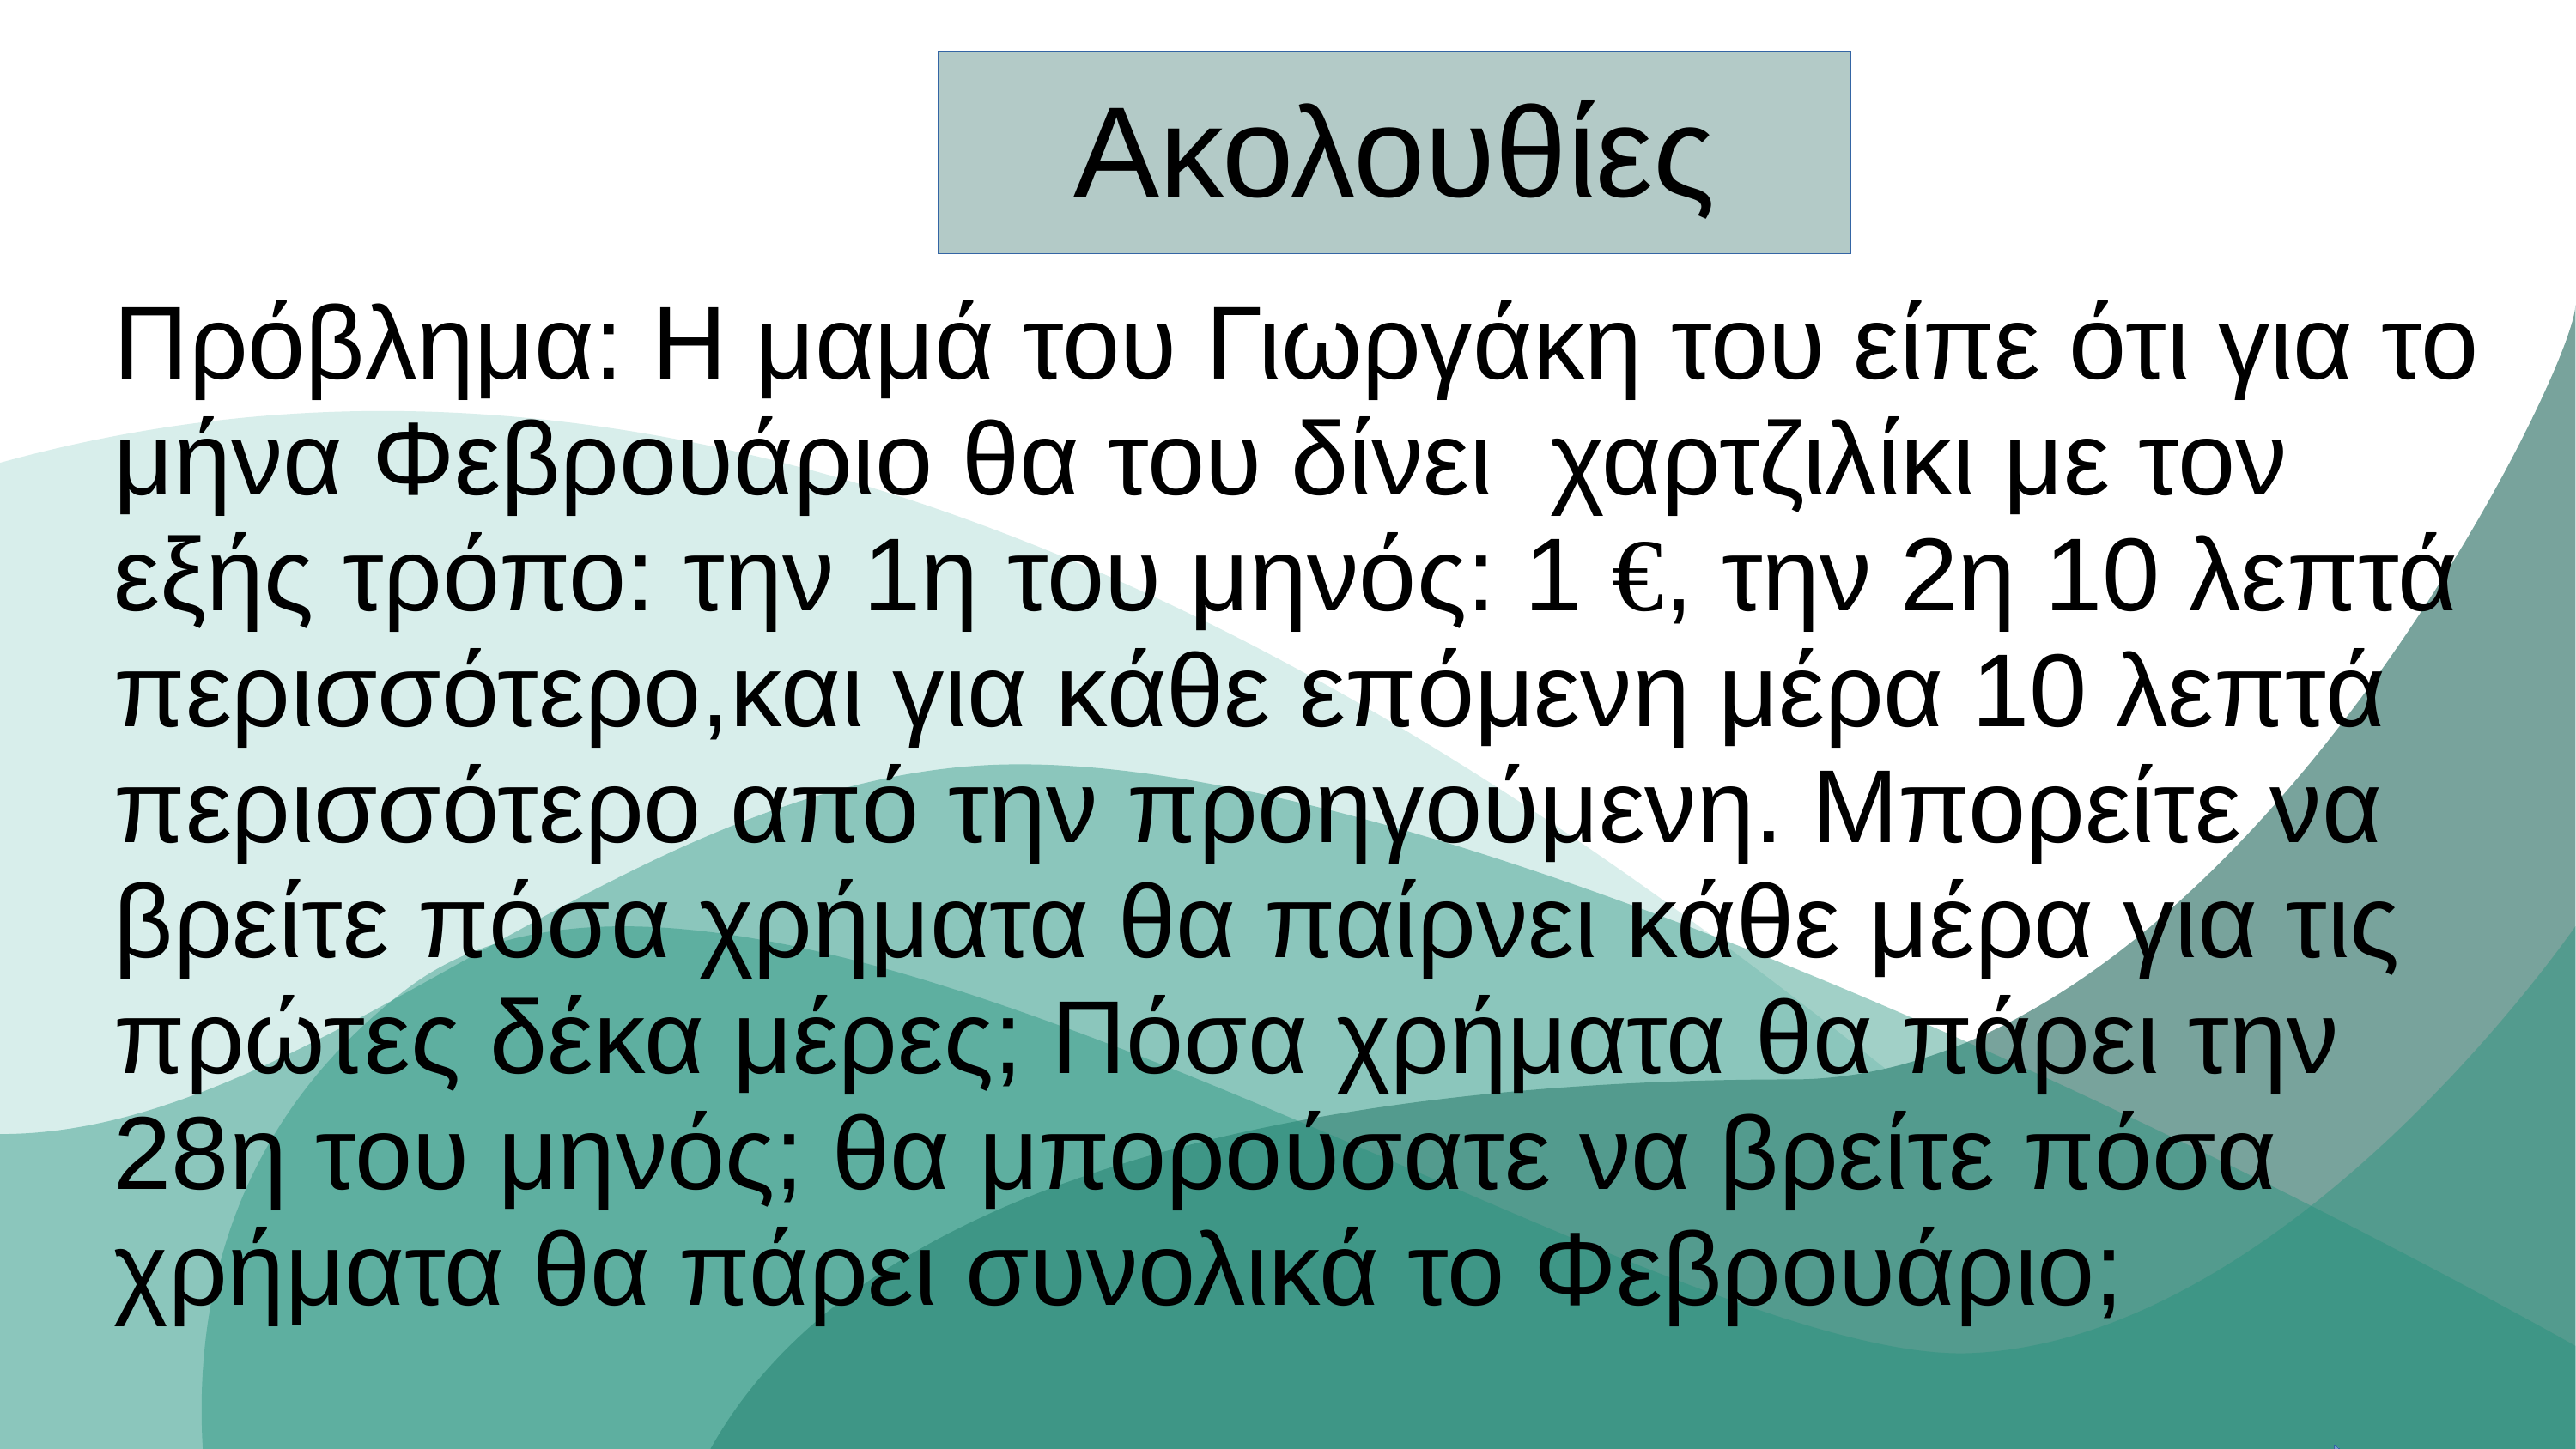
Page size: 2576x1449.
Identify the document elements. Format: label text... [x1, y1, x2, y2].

text_box [0, 0, 2576, 1449]
text_box Πρόβλημα: Η μαμά του Γιωργάκη του είπε ότι για το μήνα Φεβρουάριο θα του δίνει χαρτζιλίκι με τον εξής τρόπο: την 1η του μηνός: 1 €, την 2η 10 λεπτά περισσότερο,και για κάθε επόμενη μέρα 10 λεπτά περισσότερο από την προηγούμενη. Μπορείτε να βρείτε πόσα χρήματα θα παίρνει κάθε μέρα για τις πρώτες δέκα μέρες; Πόσα χρήματα θα πάρει την 28η του μηνός; θα μπορούσατε να βρείτε πόσα χρήματα θα πάρει συνολικά το Φεβρουάριο; [101, 278, 2511, 1369]
text_box Ακολουθίες [938, 51, 1851, 254]
